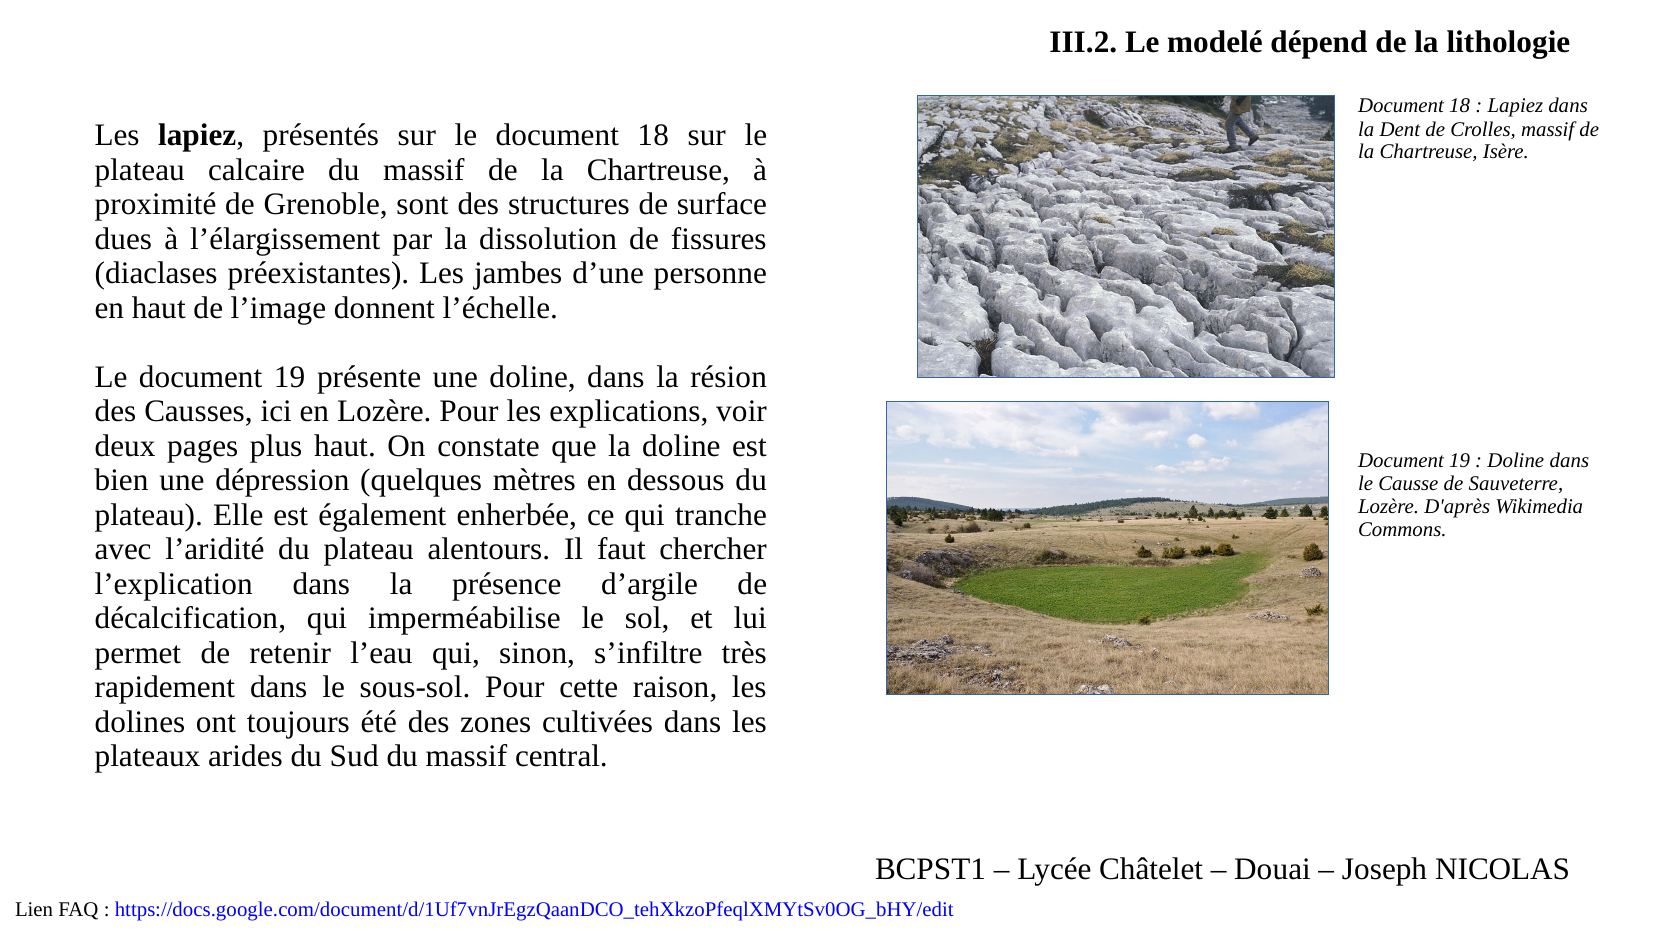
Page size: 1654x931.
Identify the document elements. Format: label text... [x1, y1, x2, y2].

picture [886, 401, 1329, 695]
text_box BCPST1 – Lycée Châtelet – Douai – Joseph NICOLAS [637, 832, 1571, 905]
text_box III.2. Le modelé dépend de la lithologie [637, 5, 1571, 78]
picture [917, 95, 1335, 378]
text_box Document 19 : Doline dans le Causse de Sauveterre, Lozère. D'après Wikimedia Commons. [1358, 448, 1607, 591]
text_box Lien FAQ : https://docs.google.com/document/d/1Uf7vnJrEgzQaanDCO_tehXkzoPfeqlXMYtSv0OG_bHY/edit [0, 897, 993, 931]
text_box Les lapiez, présentés sur le document 18 sur le plateau calcaire du massif de la Chartreuse, à proximité de Grenoble, sont des structures de surface dues à l’élargissement par la dissolution de fissures (diaclases préexistantes). Les jambes d’une personne en haut de l’image donnent l’échelle. Le document 19 présente une doline, dans la résion des Causses, ici en Lozère. Pour les explications, voir deux pages plus haut. On constate que la doline est bien une dépression (quelques mètres en dessous du plateau). Elle est également enherbée, ce qui tranche avec l’aridité du plateau alentours. Il faut chercher l’explication dans la présence d’argile de décalcification, qui imperméabilise le sol, et lui permet de retenir l’eau qui, sinon, s’infiltre très rapidement dans le sous-sol. Pour cette raison, les dolines ont toujours été des zones cultivées dans les plateaux arides du Sud du massif central. [94, 118, 768, 863]
text_box Document 18 : Lapiez dans la Dent de Crolles, massif de la Chartreuse, Isère. [1358, 94, 1607, 237]
